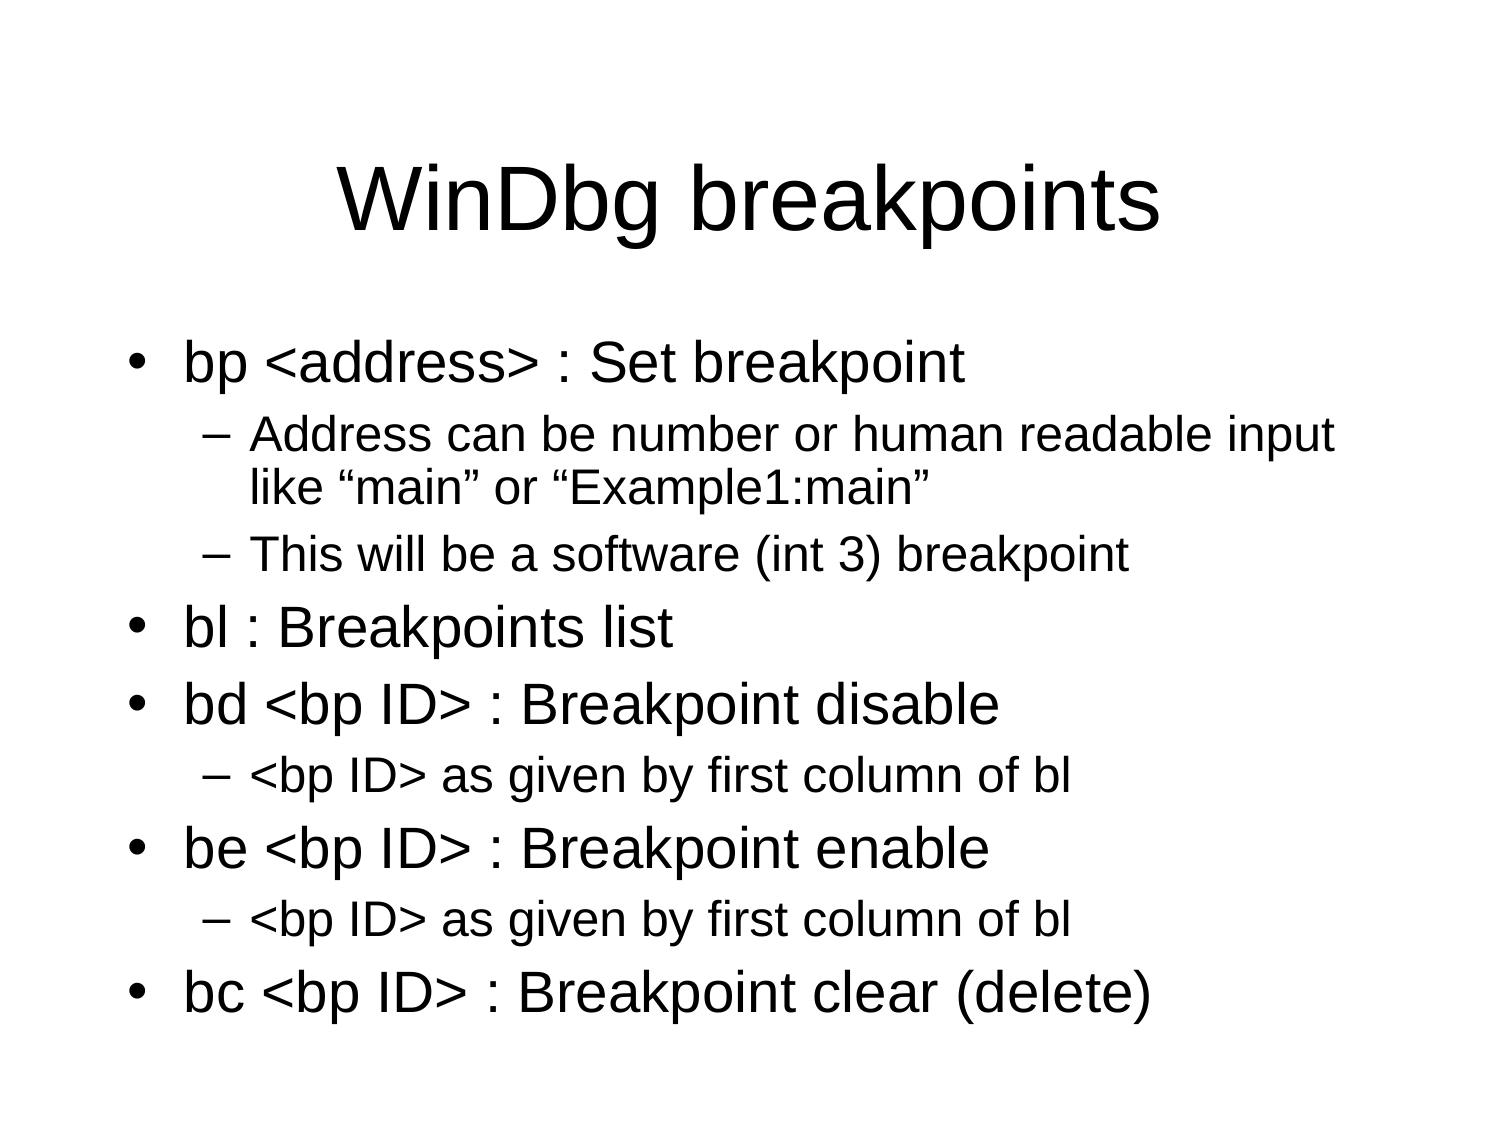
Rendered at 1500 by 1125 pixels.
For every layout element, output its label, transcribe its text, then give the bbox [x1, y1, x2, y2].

list bp <address> : Set breakpoint Address can be number or human readable input like “main” or “Example1:main” This will be a software (int 3) breakpoint bl : Breakpoints list bd <bp ID> : Breakpoint disable <bp ID> as given by first column of bl be <bp ID> : Breakpoint enable <bp ID> as given by first column of bl bc <bp ID> : Breakpoint clear (delete) [112, 324, 1388, 1033]
title WinDbg breakpoints [112, 99, 1388, 288]
